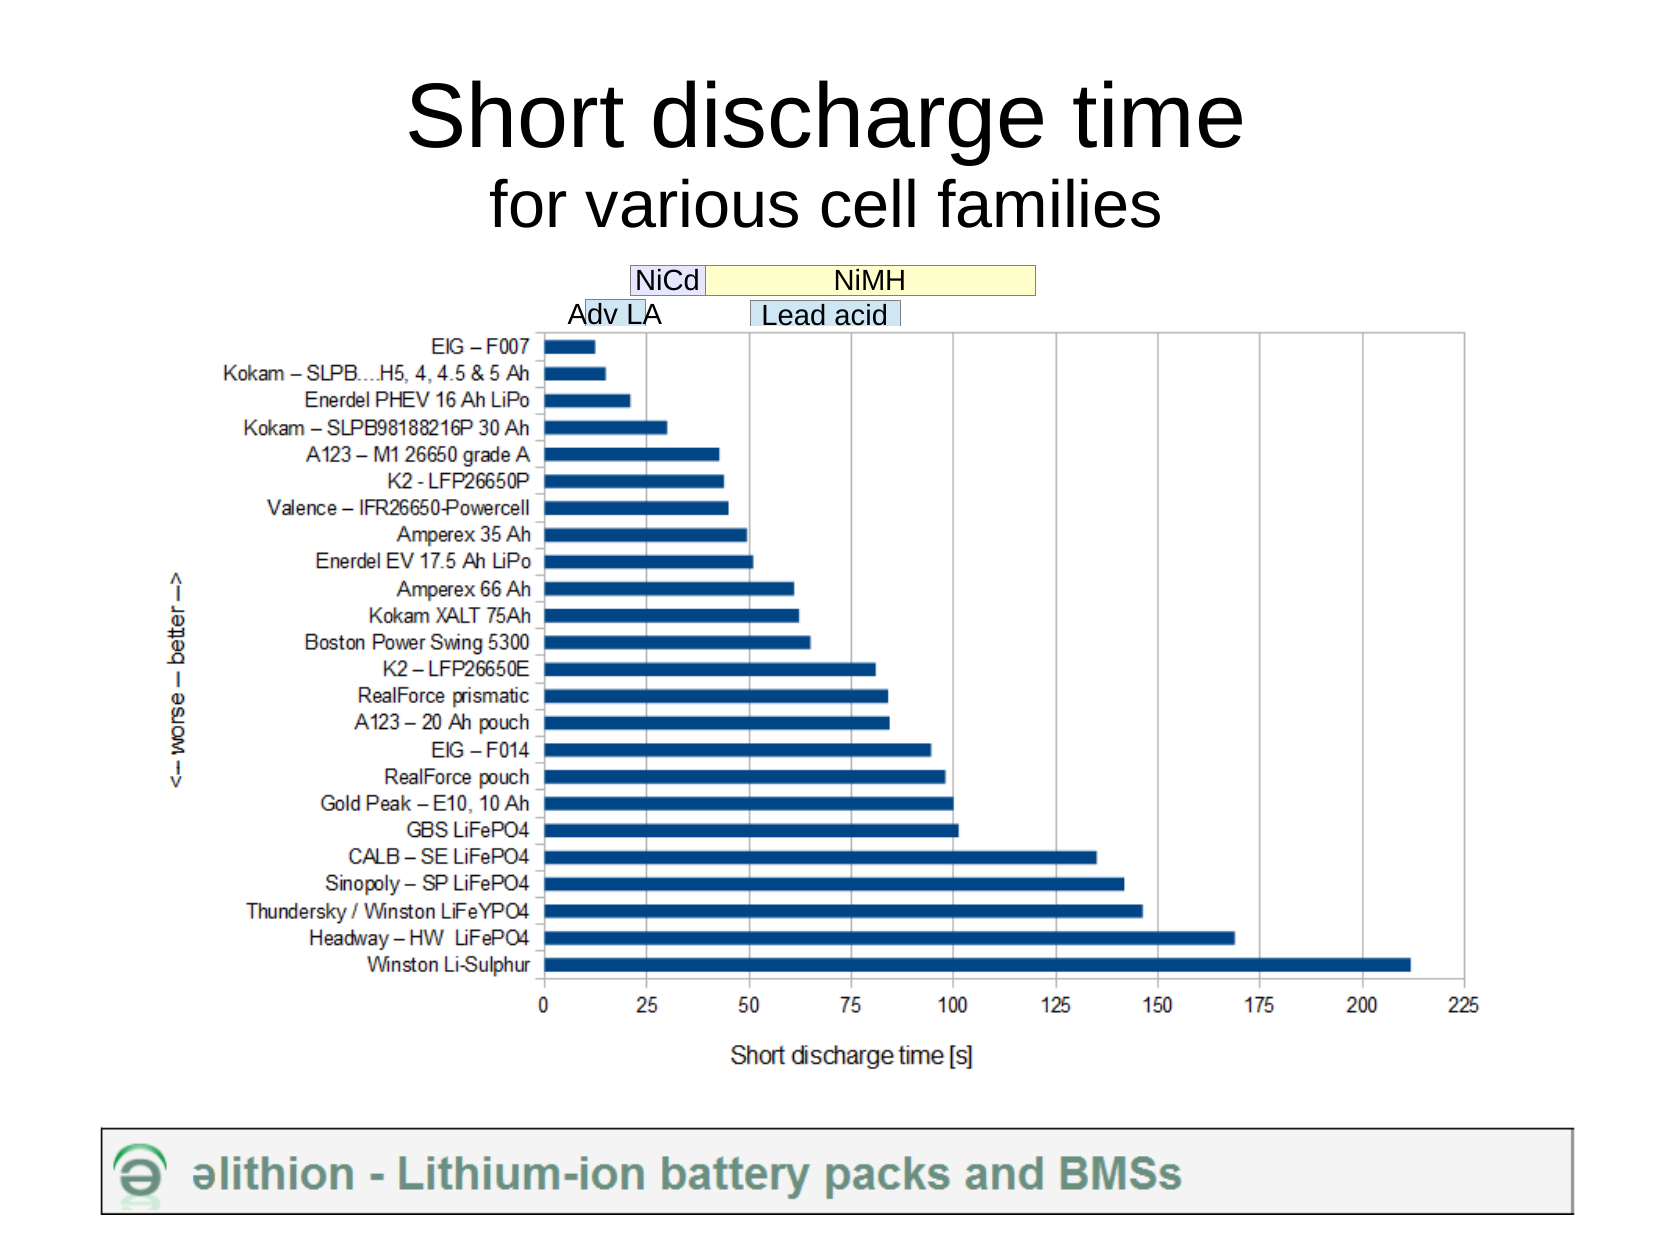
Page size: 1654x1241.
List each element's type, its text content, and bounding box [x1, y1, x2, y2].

text_box Adv LA [585, 299, 646, 326]
text_box NiMH [706, 265, 1036, 296]
picture [98, 1125, 1576, 1215]
text_box Lead acid [750, 300, 901, 326]
title Short discharge time for various cell families [82, 64, 1571, 242]
text_box NiCd [630, 265, 706, 296]
picture [161, 326, 1486, 1081]
